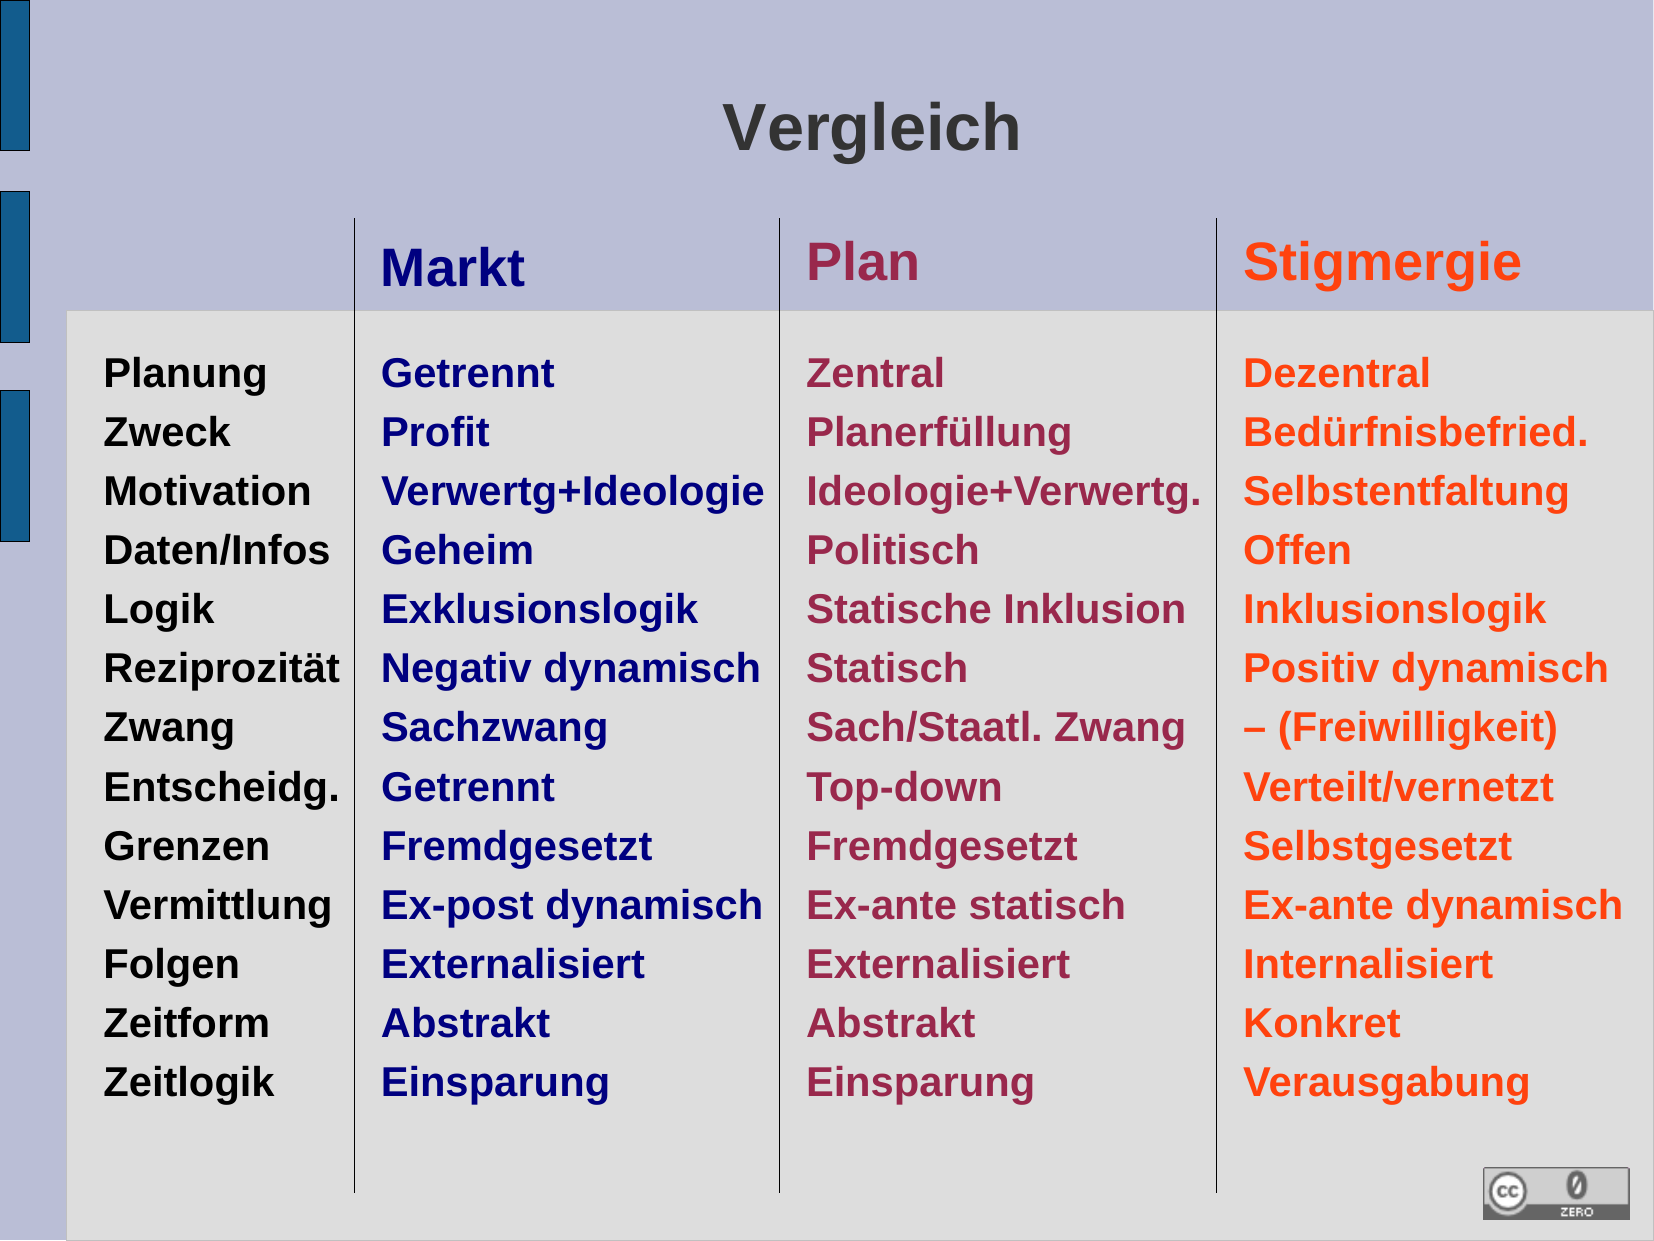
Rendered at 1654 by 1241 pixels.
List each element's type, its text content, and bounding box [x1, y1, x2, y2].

text_box Ex-ante dynamisch [1228, 874, 1639, 936]
text_box Ex-post dynamisch [366, 874, 779, 936]
text_box Plan [791, 224, 936, 300]
text_box Konkret [1228, 992, 1416, 1051]
text_box Zweck [88, 401, 247, 460]
text_box Verausgabung [1228, 1051, 1546, 1113]
text_box Entscheidg. [88, 755, 355, 818]
text_box Statisch [791, 637, 984, 700]
picture [1483, 1167, 1630, 1220]
text_box Zentral [791, 342, 961, 401]
text_box – (Freiwilligkeit) [1228, 700, 1574, 759]
text_box Zwang [88, 700, 251, 755]
text_box Dezentral [1228, 342, 1447, 401]
text_box Fremdgesetzt [366, 814, 668, 874]
text_box Abstrakt [791, 992, 991, 1051]
text_box Sachzwang [366, 700, 624, 759]
text_box Vermittlung [88, 874, 348, 936]
text_box Einsparung [791, 1051, 1051, 1113]
text_box Sach/Staatl. Zwang [791, 696, 1202, 759]
text_box Grenzen [88, 814, 286, 874]
text_box Negativ dynamisch [366, 637, 777, 700]
text_box Zeitlogik [88, 1051, 290, 1113]
text_box Inklusionslogik [1228, 578, 1562, 637]
text_box Statische Inklusion [791, 578, 1202, 641]
text_box Abstrakt [366, 992, 566, 1051]
text_box Planerfüllung [791, 401, 1088, 460]
text_box Externalisiert [791, 933, 1086, 995]
text_box Daten/Infos [88, 519, 346, 581]
text_box Stigmergie [1228, 224, 1539, 300]
text_box Getrennt [366, 342, 571, 404]
text_box Reziprozität [88, 637, 356, 700]
text_box Ex-ante statisch [791, 874, 1142, 936]
text_box Bedürfnisbefried. [1228, 401, 1604, 463]
text_box Markt [366, 230, 541, 306]
text_box Externalisiert [366, 933, 661, 995]
text_box Verteilt/vernetzt [1228, 755, 1570, 818]
text_box Motivation [88, 460, 328, 519]
text_box Geheim [366, 519, 549, 578]
text_box Fremdgesetzt [791, 814, 1093, 874]
text_box Planung [88, 342, 283, 404]
text_box Offen [1228, 519, 1368, 578]
text_box Selbstgesetzt [1228, 814, 1528, 874]
text_box Politisch [791, 519, 995, 578]
text_box Ideologie+Verwertg. [791, 460, 1216, 522]
text_box Getrennt [366, 755, 571, 814]
text_box Profit [366, 401, 505, 460]
text_box Folgen [88, 933, 256, 992]
text_box Logik [88, 578, 230, 637]
title Vergleich [121, 61, 1625, 269]
text_box Verwertg+Ideologie [366, 460, 779, 522]
text_box Internalisiert [1228, 933, 1509, 995]
text_box Selbstentfaltung [1228, 460, 1586, 522]
text_box Exklusionslogik [366, 578, 714, 637]
text_box Zeitform [88, 992, 286, 1051]
text_box Einsparung [366, 1051, 626, 1113]
text_box Top-down [791, 755, 1018, 814]
text_box Positiv dynamisch [1228, 637, 1625, 700]
